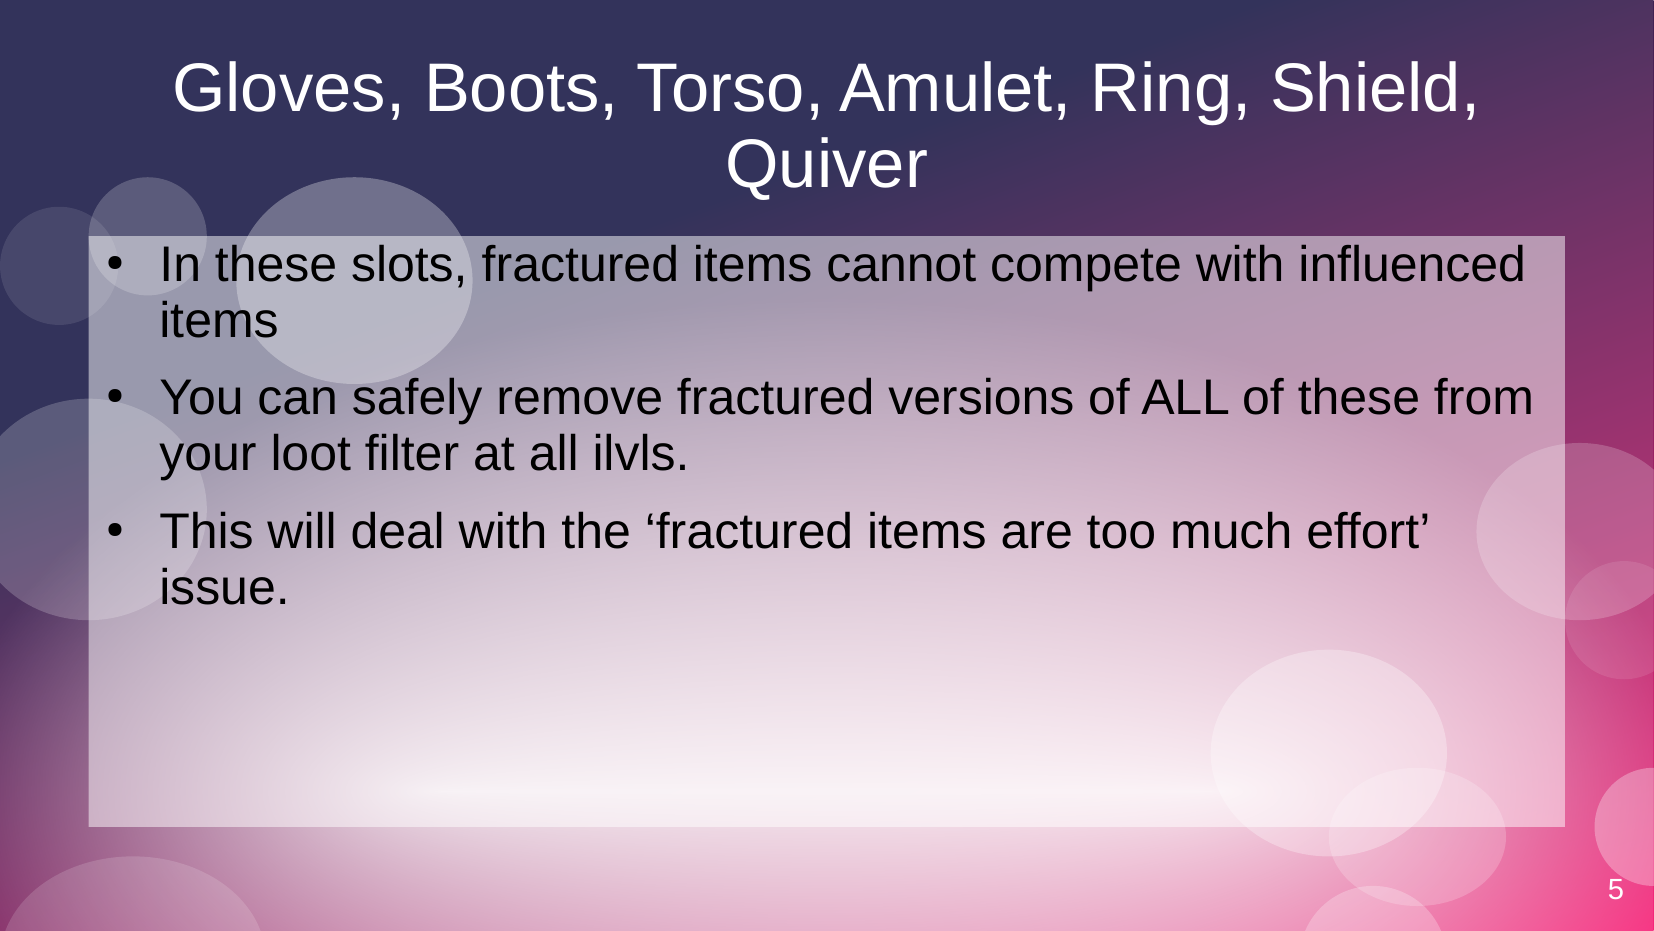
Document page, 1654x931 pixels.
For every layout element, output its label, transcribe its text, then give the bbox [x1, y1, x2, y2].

list In these slots, fractured items cannot compete with influenced items You can safely remove fractured versions of ALL of these from your loot filter at all ilvls. This will deal with the ‘fractured items are too much effort’ issue. [88, 236, 1565, 827]
title Gloves, Boots, Torso, Amulet, Ring, Shield, Quiver [88, 44, 1565, 207]
